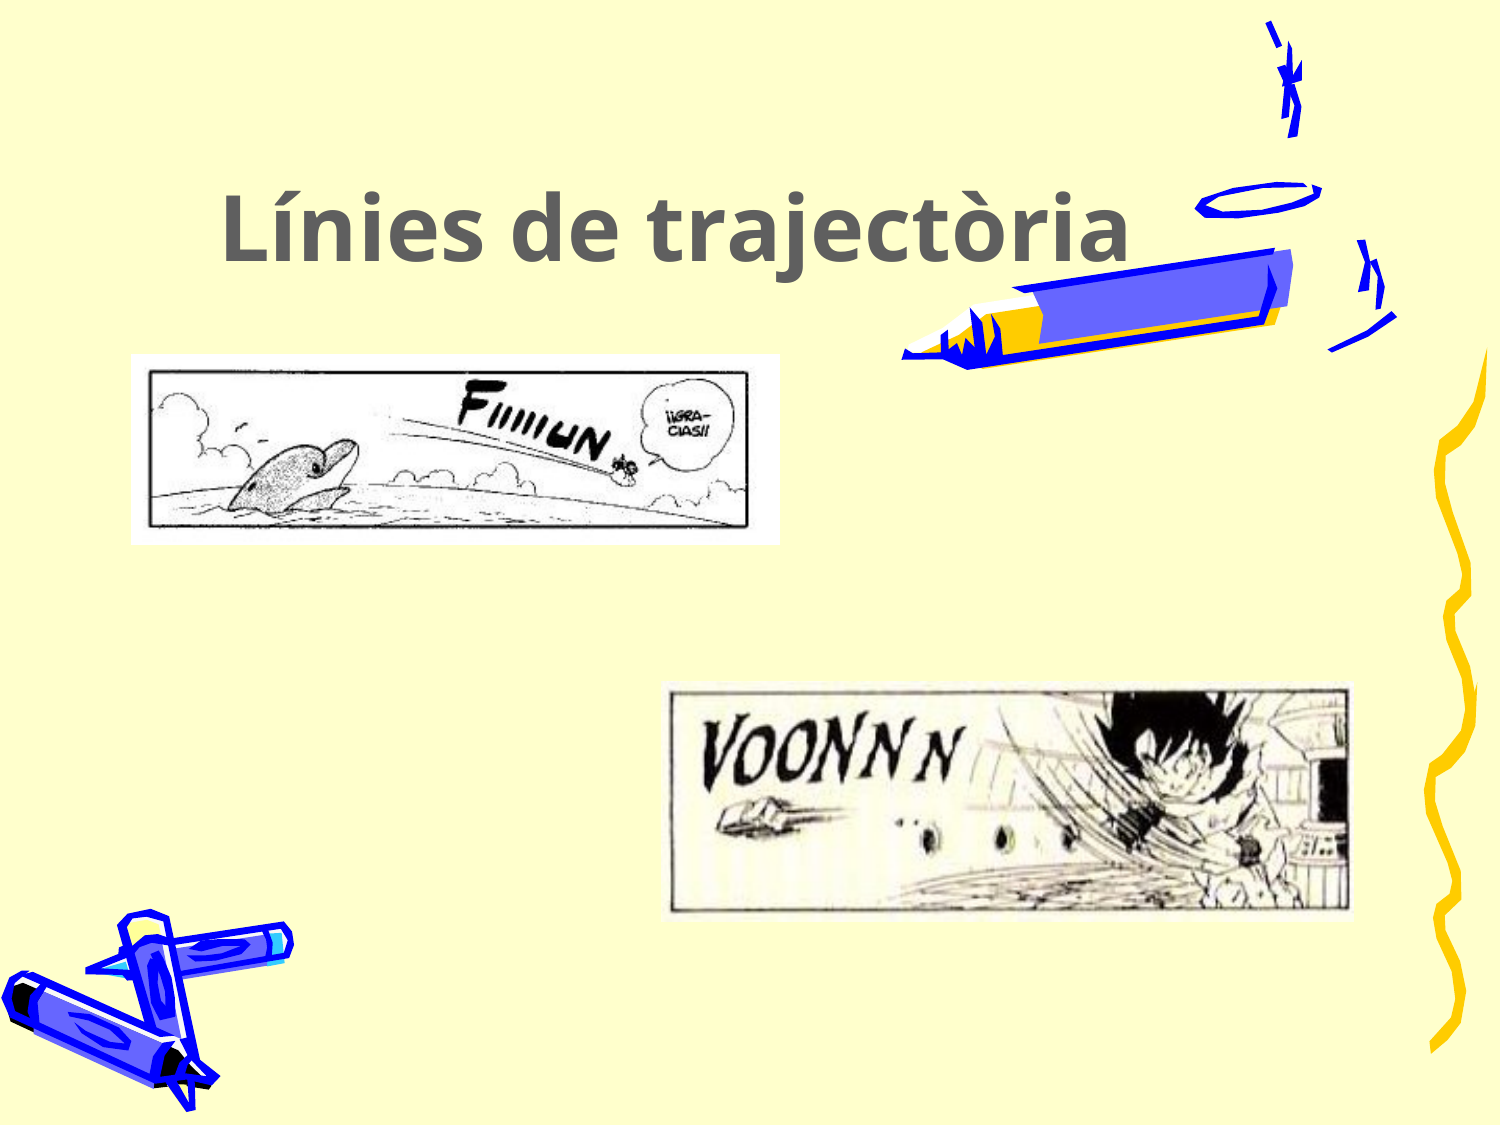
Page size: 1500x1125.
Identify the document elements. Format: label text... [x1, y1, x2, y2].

picture [661, 681, 1354, 922]
title Línies de trajectòria [112, 24, 1240, 288]
picture [131, 354, 780, 545]
